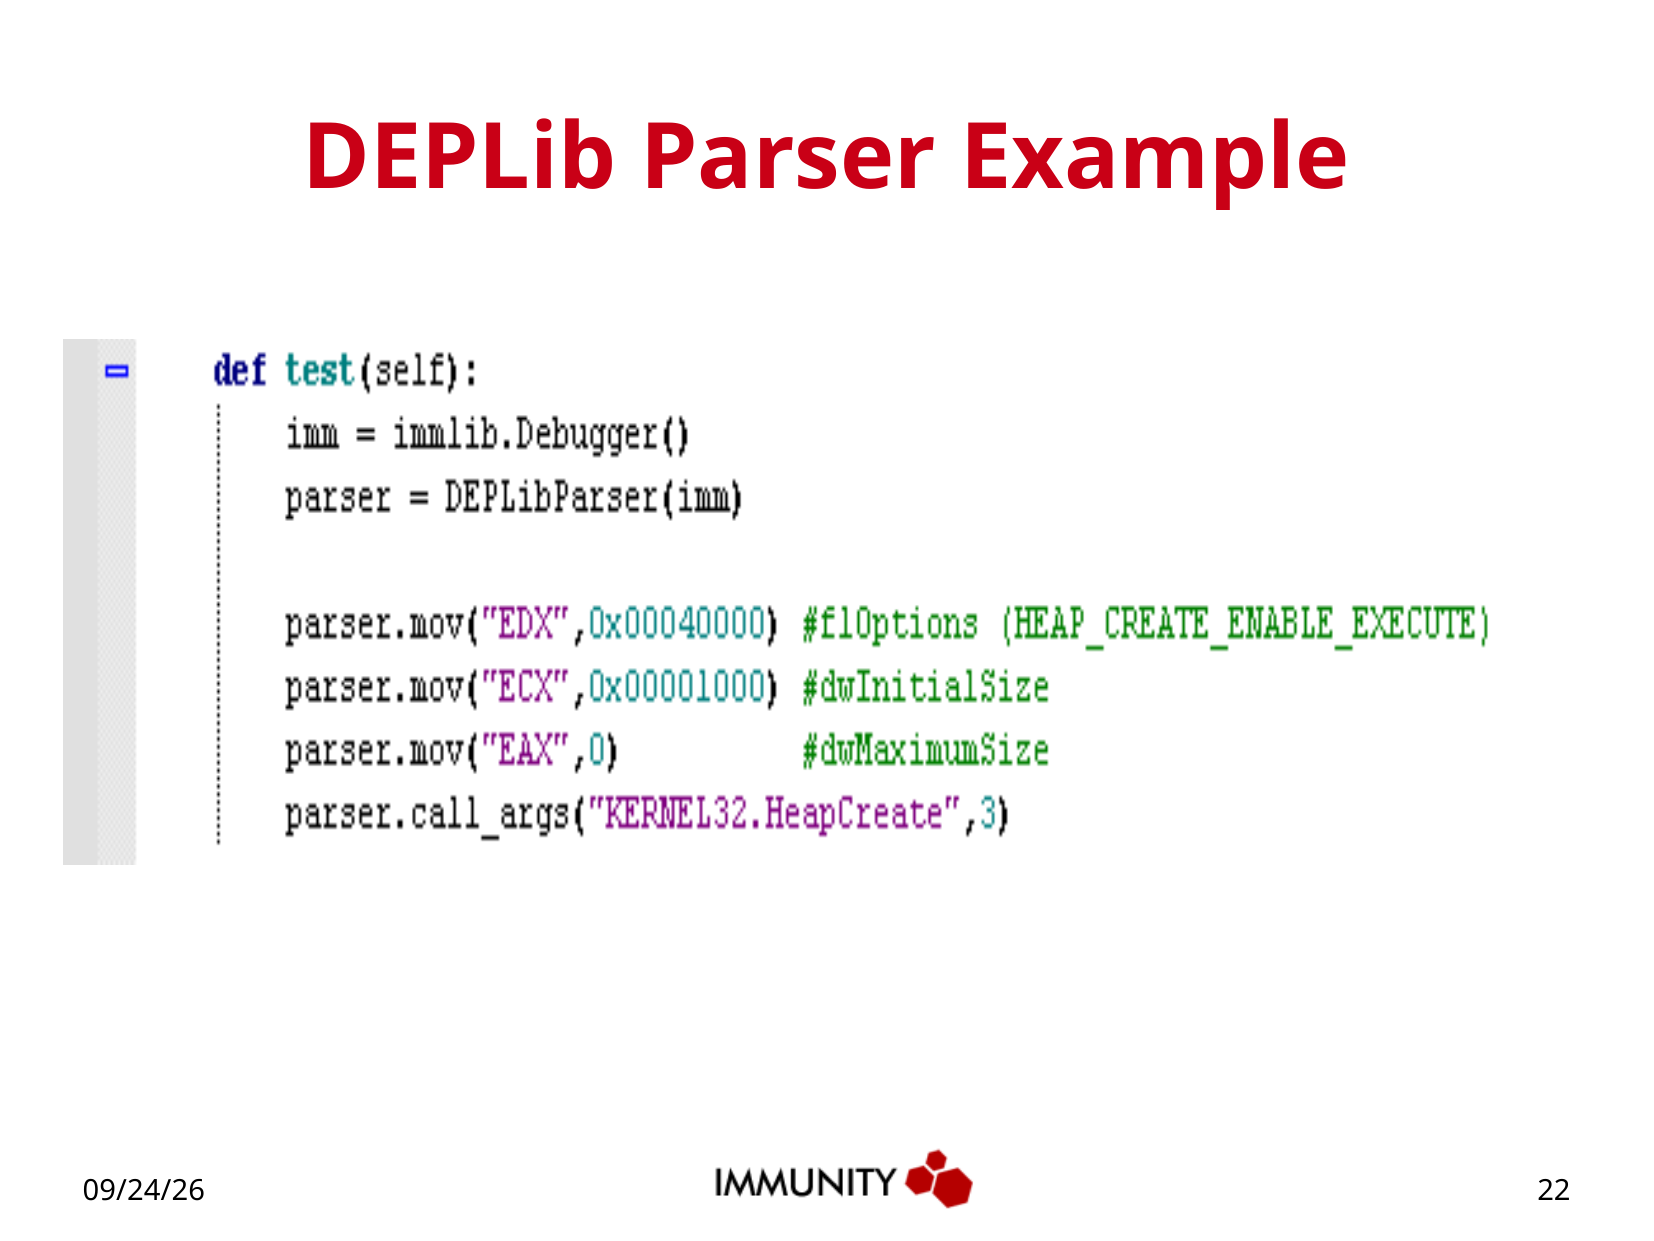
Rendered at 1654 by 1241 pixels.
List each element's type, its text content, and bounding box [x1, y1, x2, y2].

title DEPLib Parser Example [82, 56, 1571, 250]
picture [694, 1130, 984, 1235]
picture [63, 339, 1526, 865]
